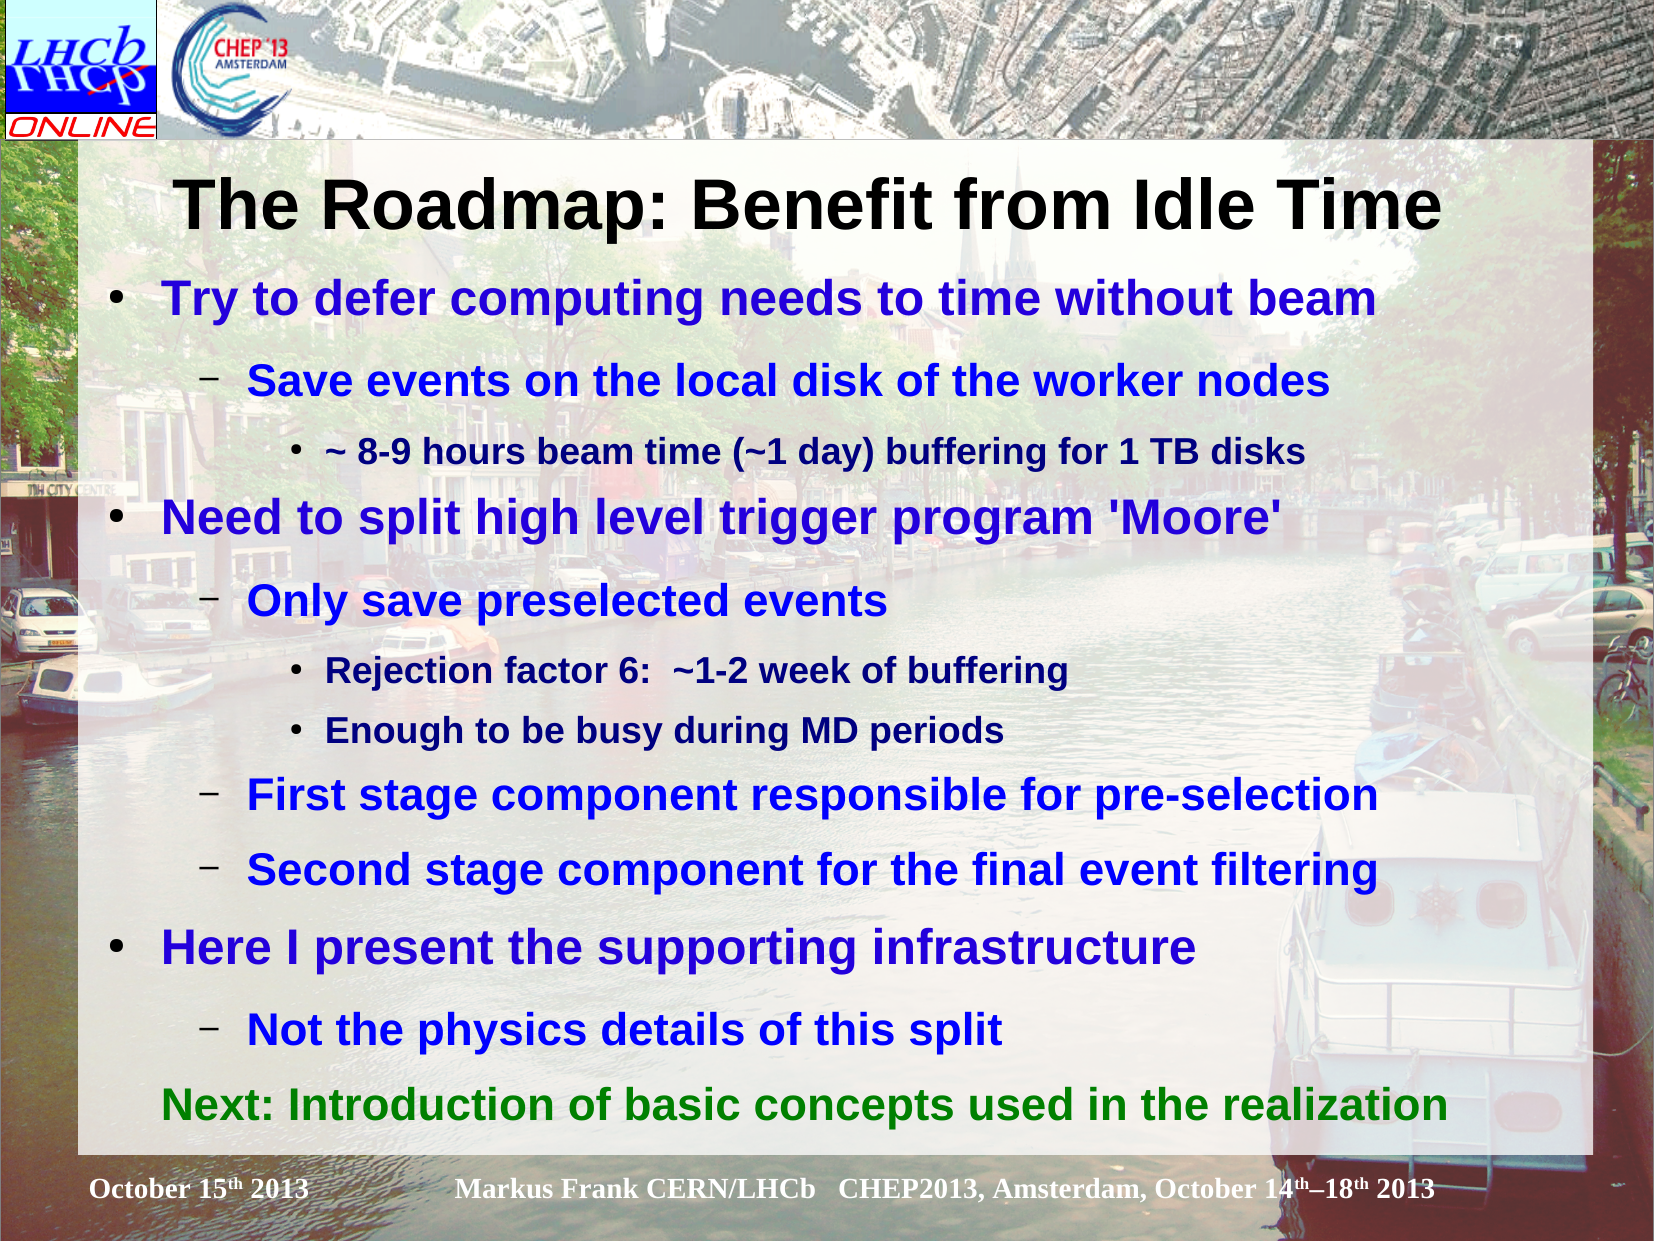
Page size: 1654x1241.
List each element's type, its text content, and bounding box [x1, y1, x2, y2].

title The Roadmap: Benefit from Idle Time [82, 139, 1536, 271]
list Try to defer computing needs to time without beam Save events on the local disk of the worker nodes ~ 8-9 hours beam time (~1 day) buffering for 1 TB disks Need to split high level trigger program 'Moore' Only save preselected events Rejection factor 6: ~1-2 week of buffering Enough to be busy during MD periods First stage component responsible for pre-selection Second stage component for the final event filtering Here I present the supporting infrastructure Not the physics details of this split Next: Introduction of basic concepts used in the realization [90, 270, 1546, 1131]
picture [6, 0, 156, 112]
picture [6, 114, 156, 139]
picture [0, 0, 5, 139]
picture [157, 0, 1654, 139]
